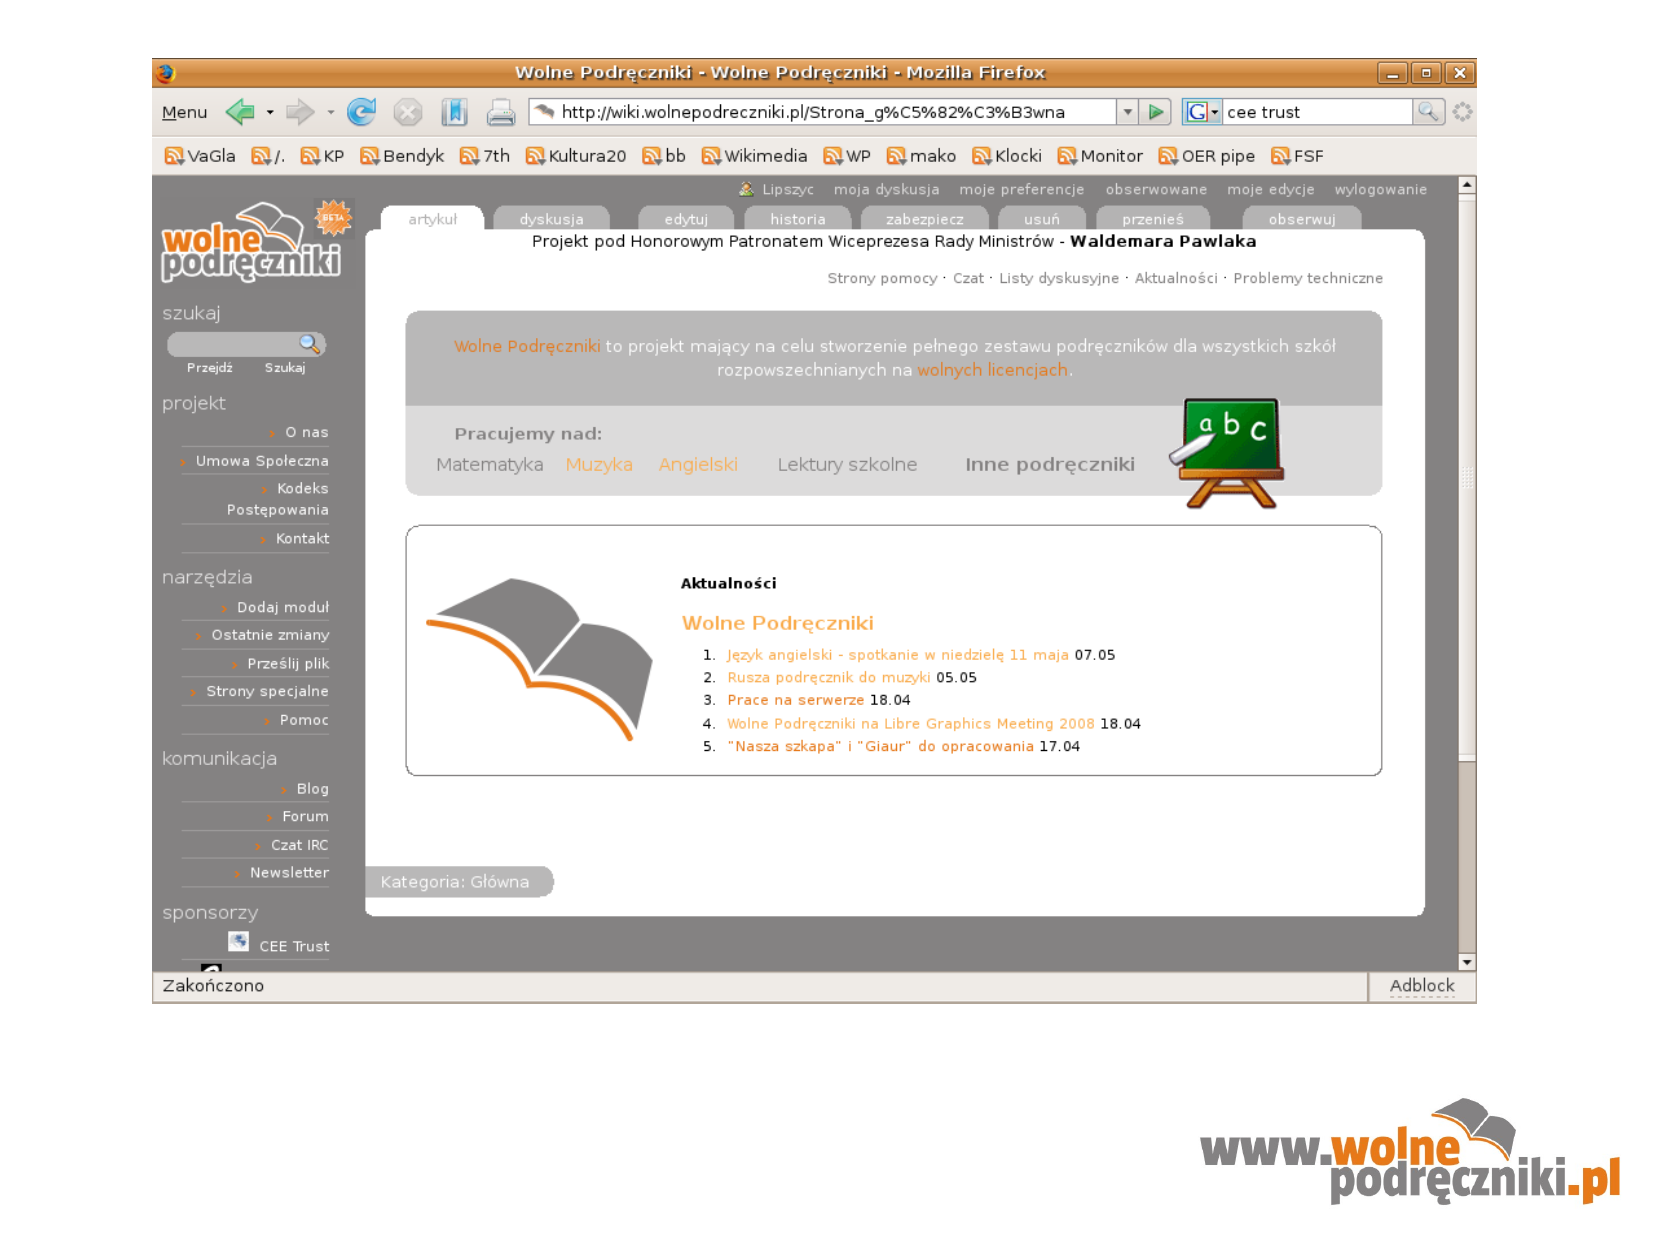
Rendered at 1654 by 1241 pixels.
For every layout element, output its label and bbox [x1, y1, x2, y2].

picture [152, 58, 1477, 1004]
picture [1198, 1092, 1625, 1211]
